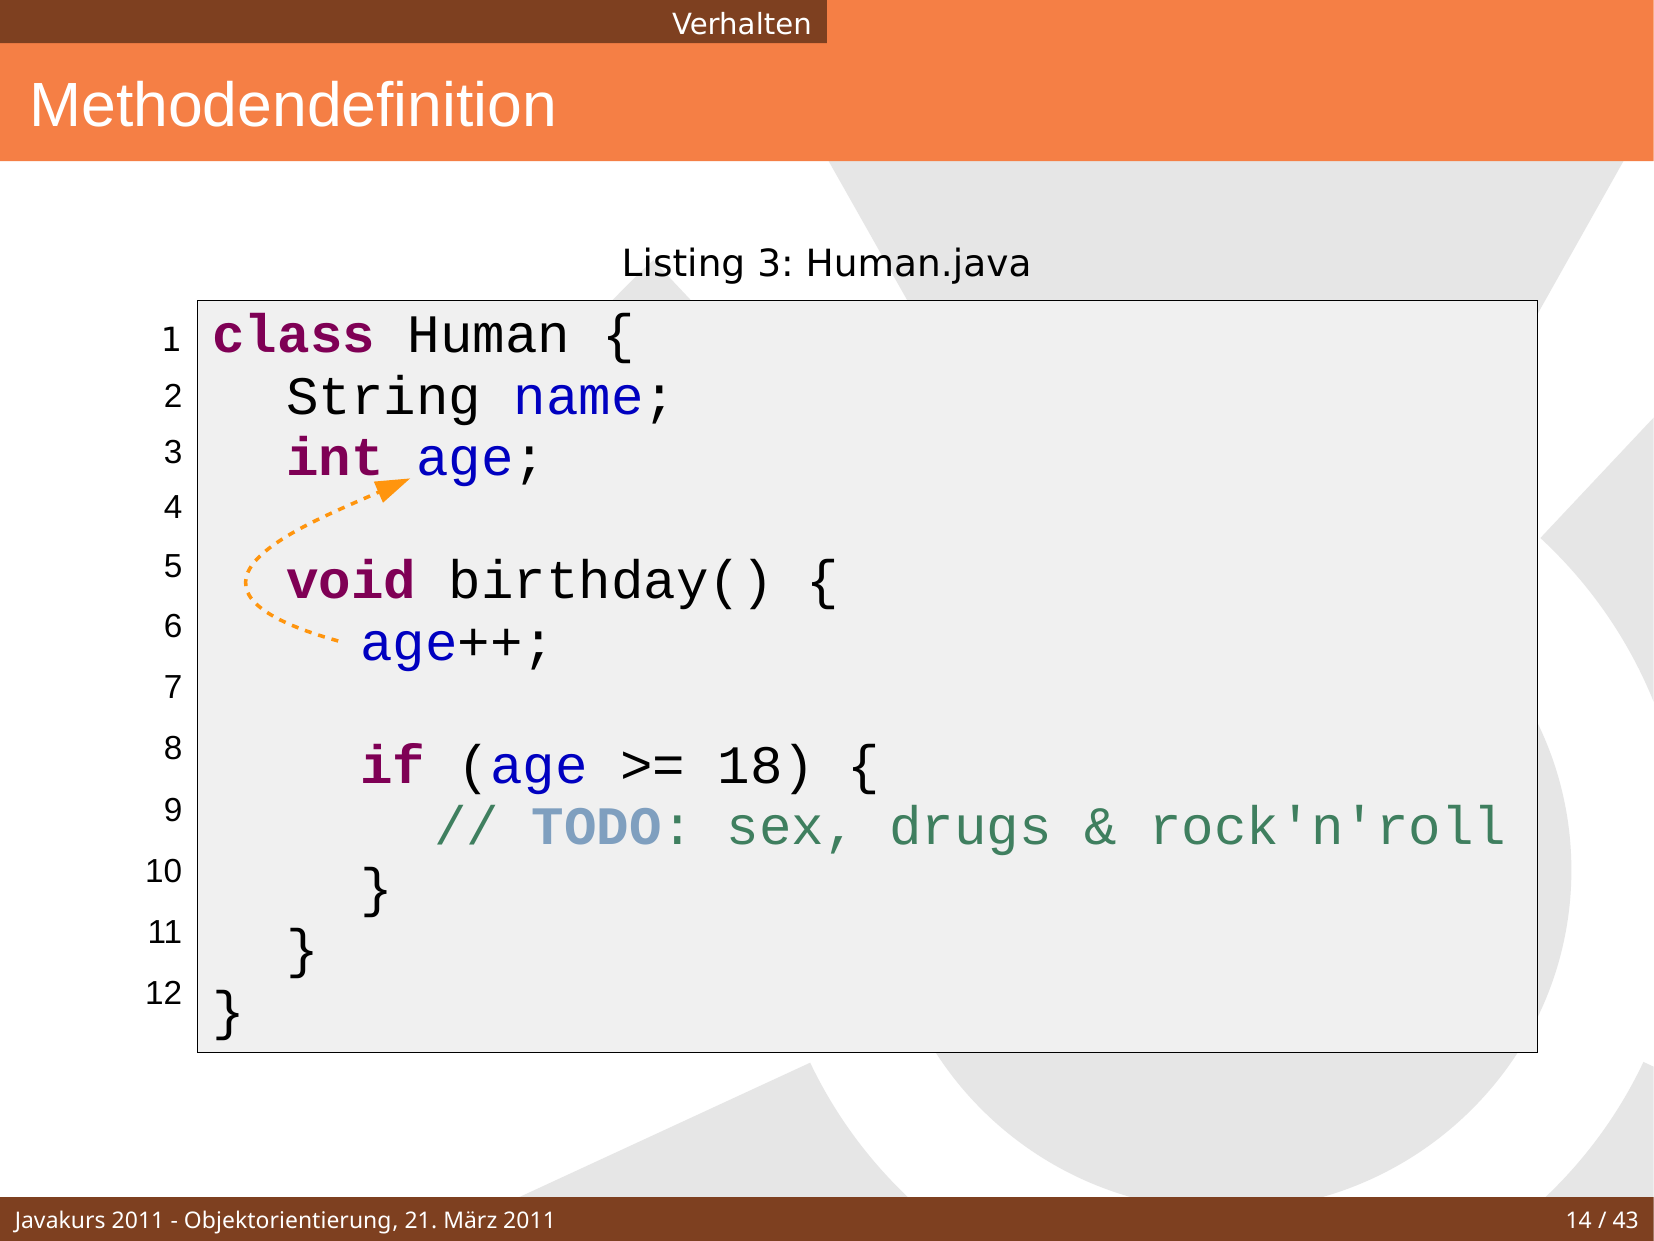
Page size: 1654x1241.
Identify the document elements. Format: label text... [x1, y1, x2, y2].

table_cell 9 [120, 779, 197, 840]
table_cell 5 [120, 535, 197, 596]
table_cell 6 [120, 596, 197, 657]
table_cell 3 [120, 424, 197, 480]
table_cell 12 [120, 963, 197, 1023]
table_cell 10 [120, 840, 197, 902]
table_cell 8 [120, 718, 197, 779]
table_cell 2 [120, 368, 197, 424]
text_box class Human { String name; int age; void birthday() { age++; if (age >= 18) { // TODO: sex, drugs & rock'n'roll } } } [197, 300, 1538, 1029]
table_header 1 [120, 312, 197, 368]
title Methodendefinition [29, 67, 1595, 143]
table_cell 7 [120, 657, 197, 718]
text_box Verhalten [29, 0, 827, 50]
text_box Listing 3: Human.java [606, 234, 1047, 293]
table_cell 4 [120, 480, 197, 535]
table_cell 11 [120, 902, 197, 963]
